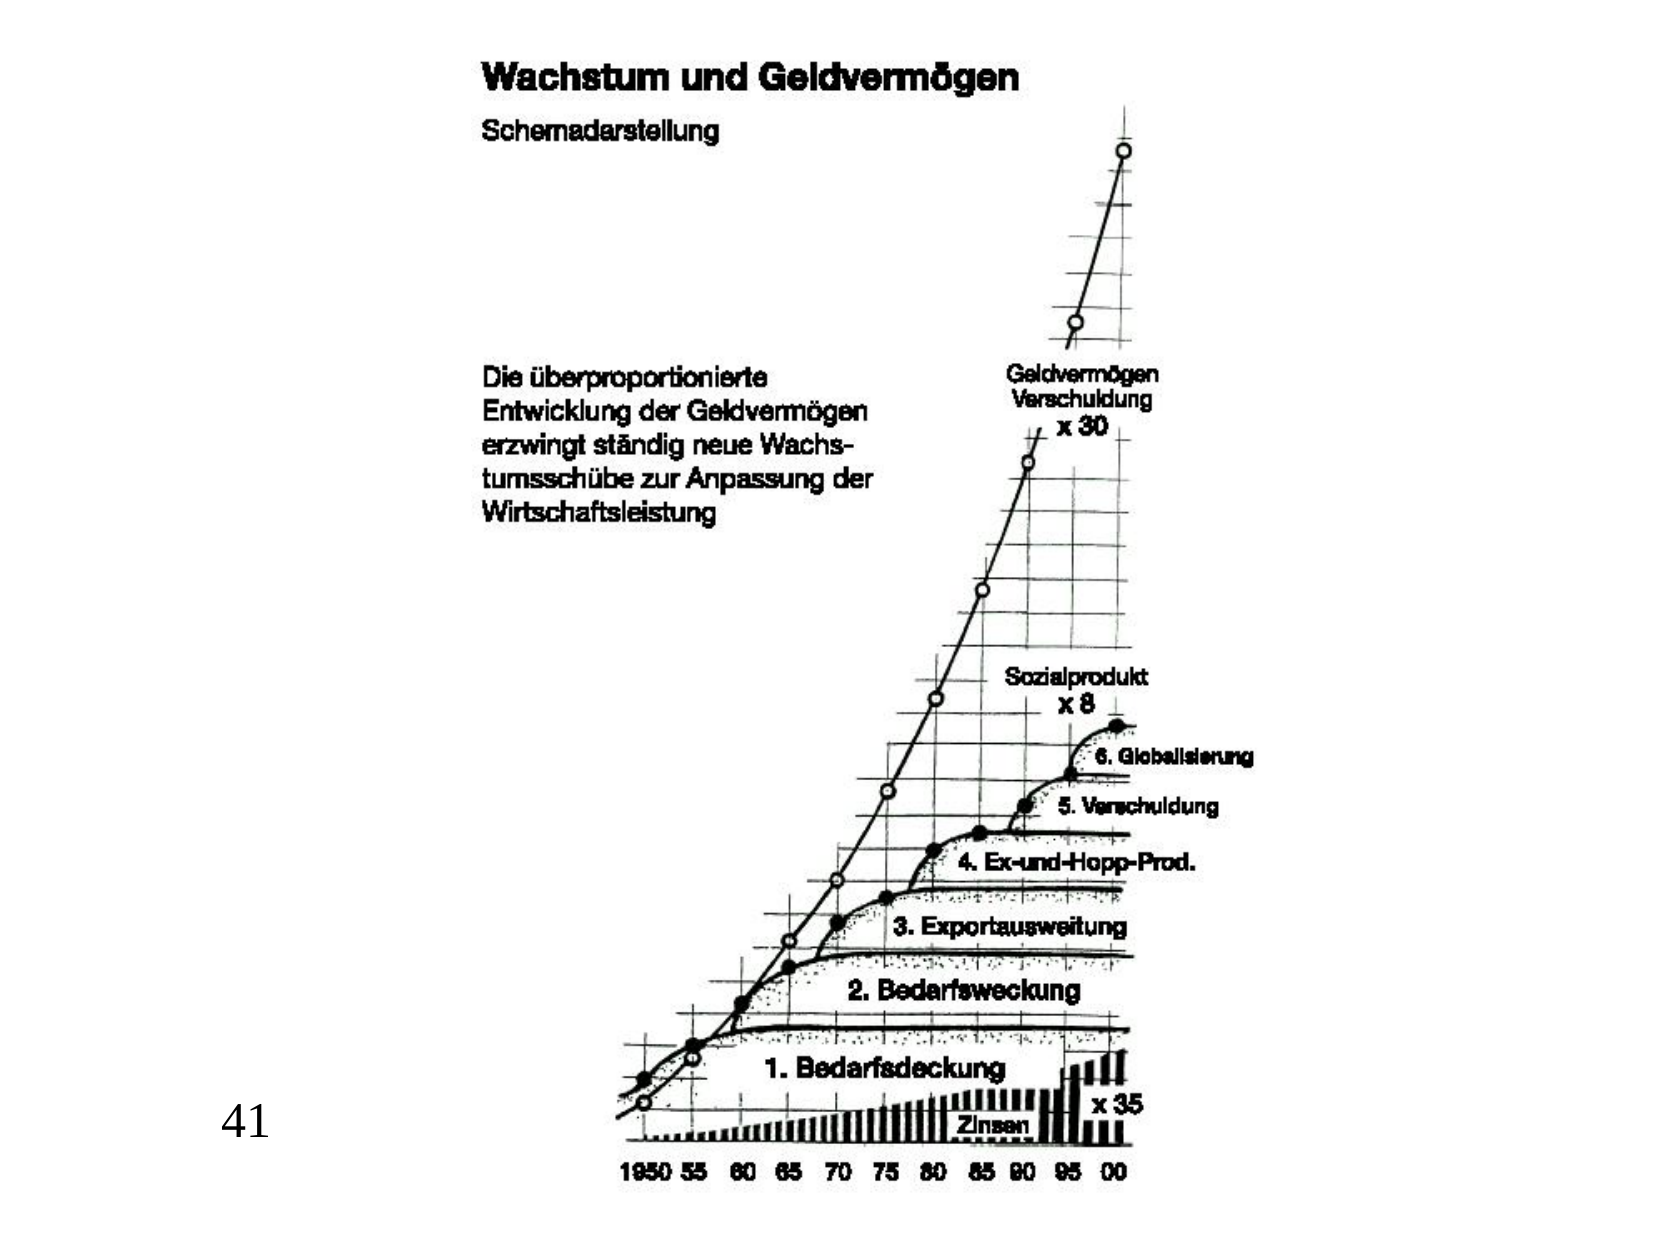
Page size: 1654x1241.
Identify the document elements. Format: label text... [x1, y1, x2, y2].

picture [471, 47, 1272, 1203]
text_box <Nummer> [221, 1089, 456, 1151]
